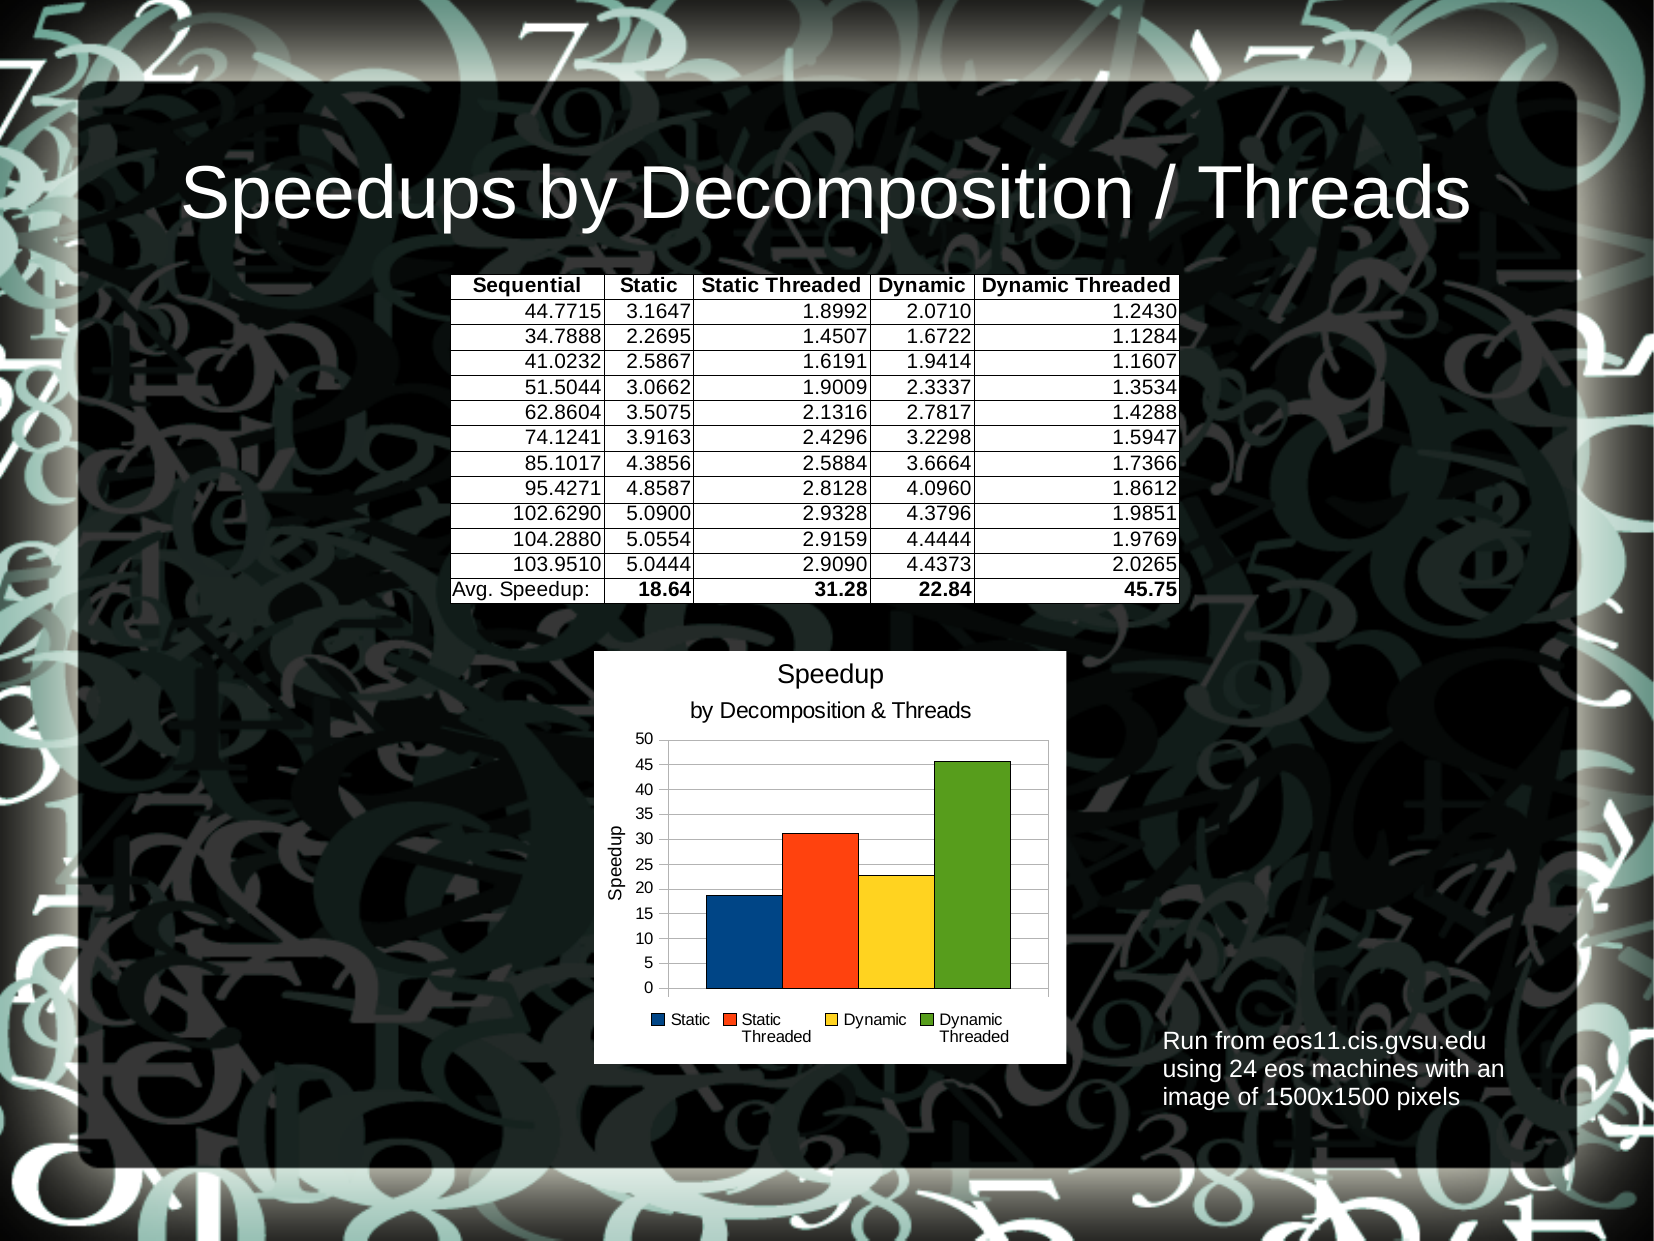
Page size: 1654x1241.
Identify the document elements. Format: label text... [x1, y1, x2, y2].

title Speedups by Decomposition / Threads [82, 88, 1571, 296]
chart [450, 273, 1182, 1088]
title Run from eos11.cis.gvsu.edu using 24 eos machines with an image of 1500x1500 pixels [1162, 1012, 1538, 1126]
picture [0, 0, 1654, 1241]
